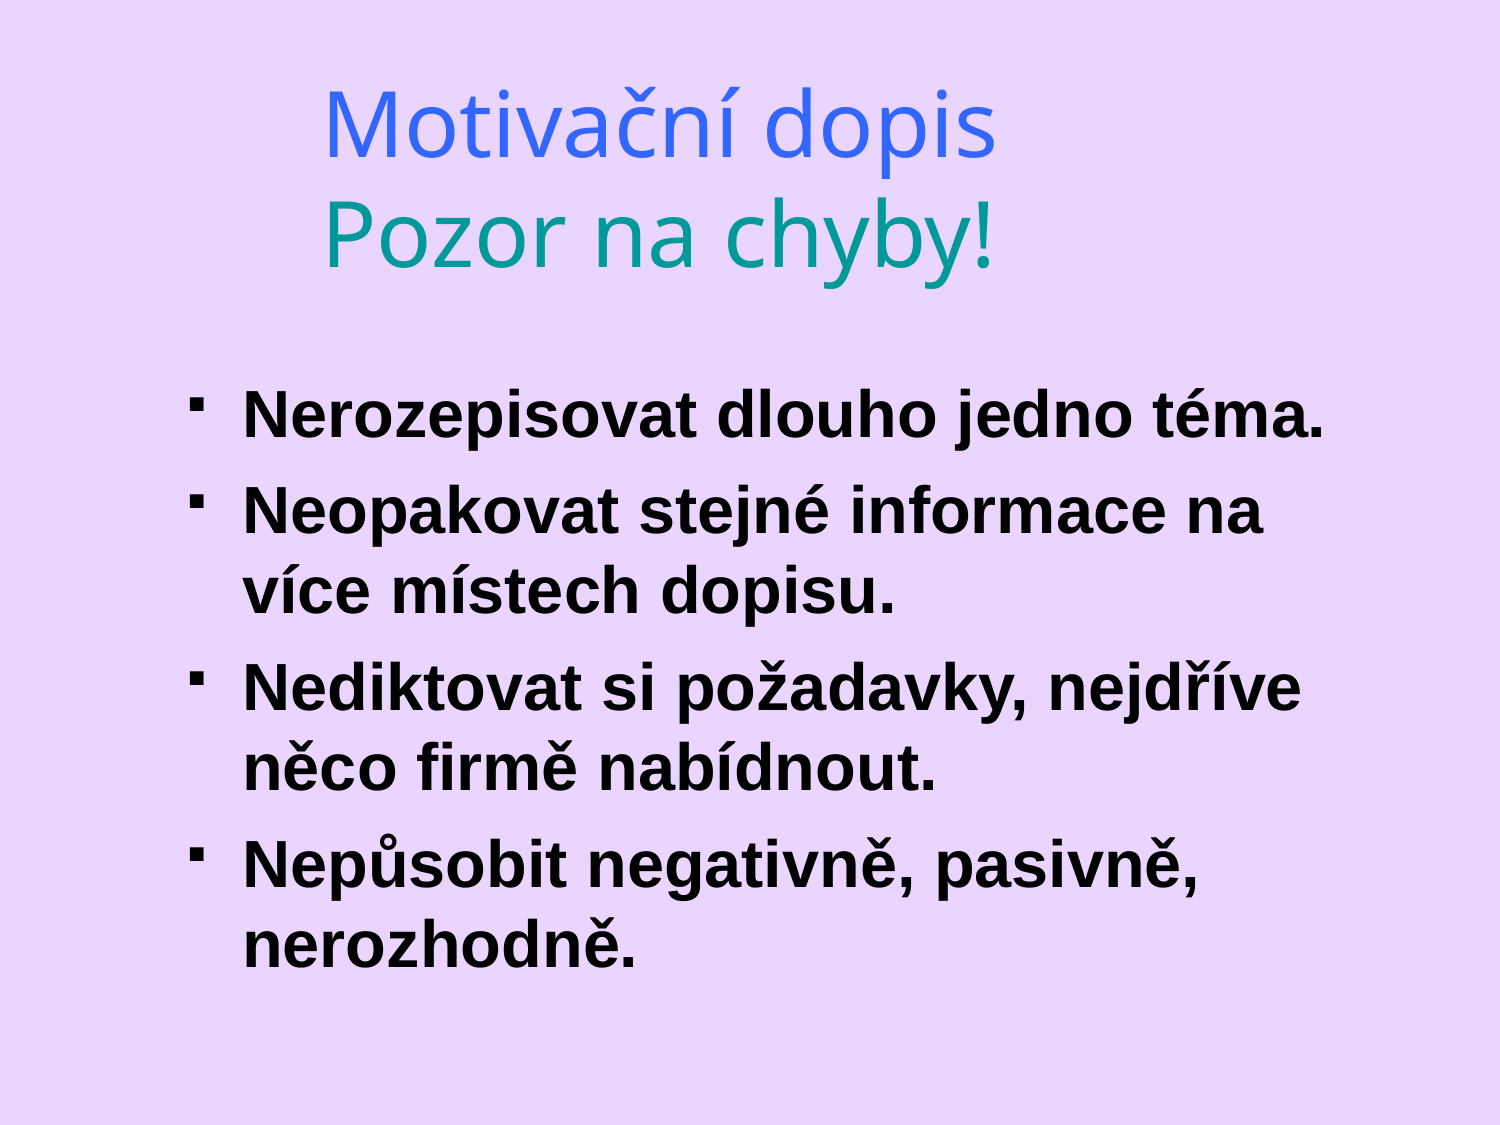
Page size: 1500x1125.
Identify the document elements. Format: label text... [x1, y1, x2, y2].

list Nerozepisovat dlouho jedno téma. Neopakovat stejné informace na více místech dopisu. Nediktovat si požadavky, nejdříve něco firmě nabídnout. Nepůsobit negativně, pasivně, nerozhodně. [171, 363, 1371, 1094]
title Motivační dopis Pozor na chyby! [187, 35, 1388, 293]
